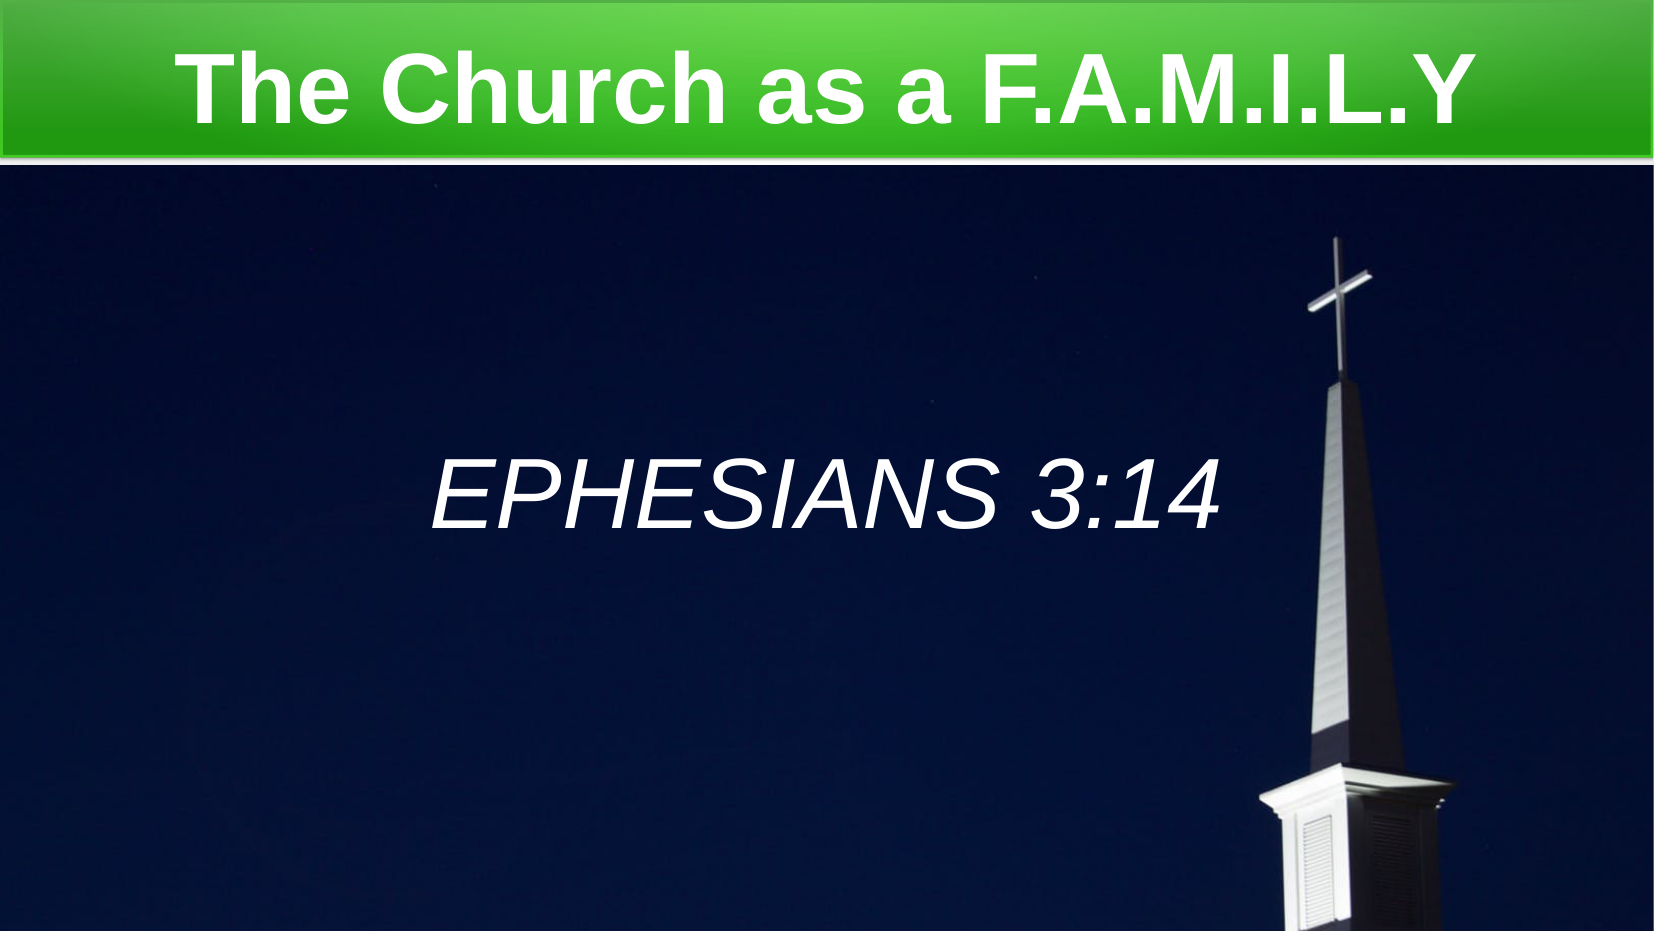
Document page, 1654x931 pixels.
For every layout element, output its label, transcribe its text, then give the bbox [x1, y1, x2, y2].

picture [0, 165, 1654, 931]
title The Church as a F.A.M.I.L.Y [82, 32, 1571, 145]
subtitle EPHESIANS 3:14 [82, 224, 1571, 764]
